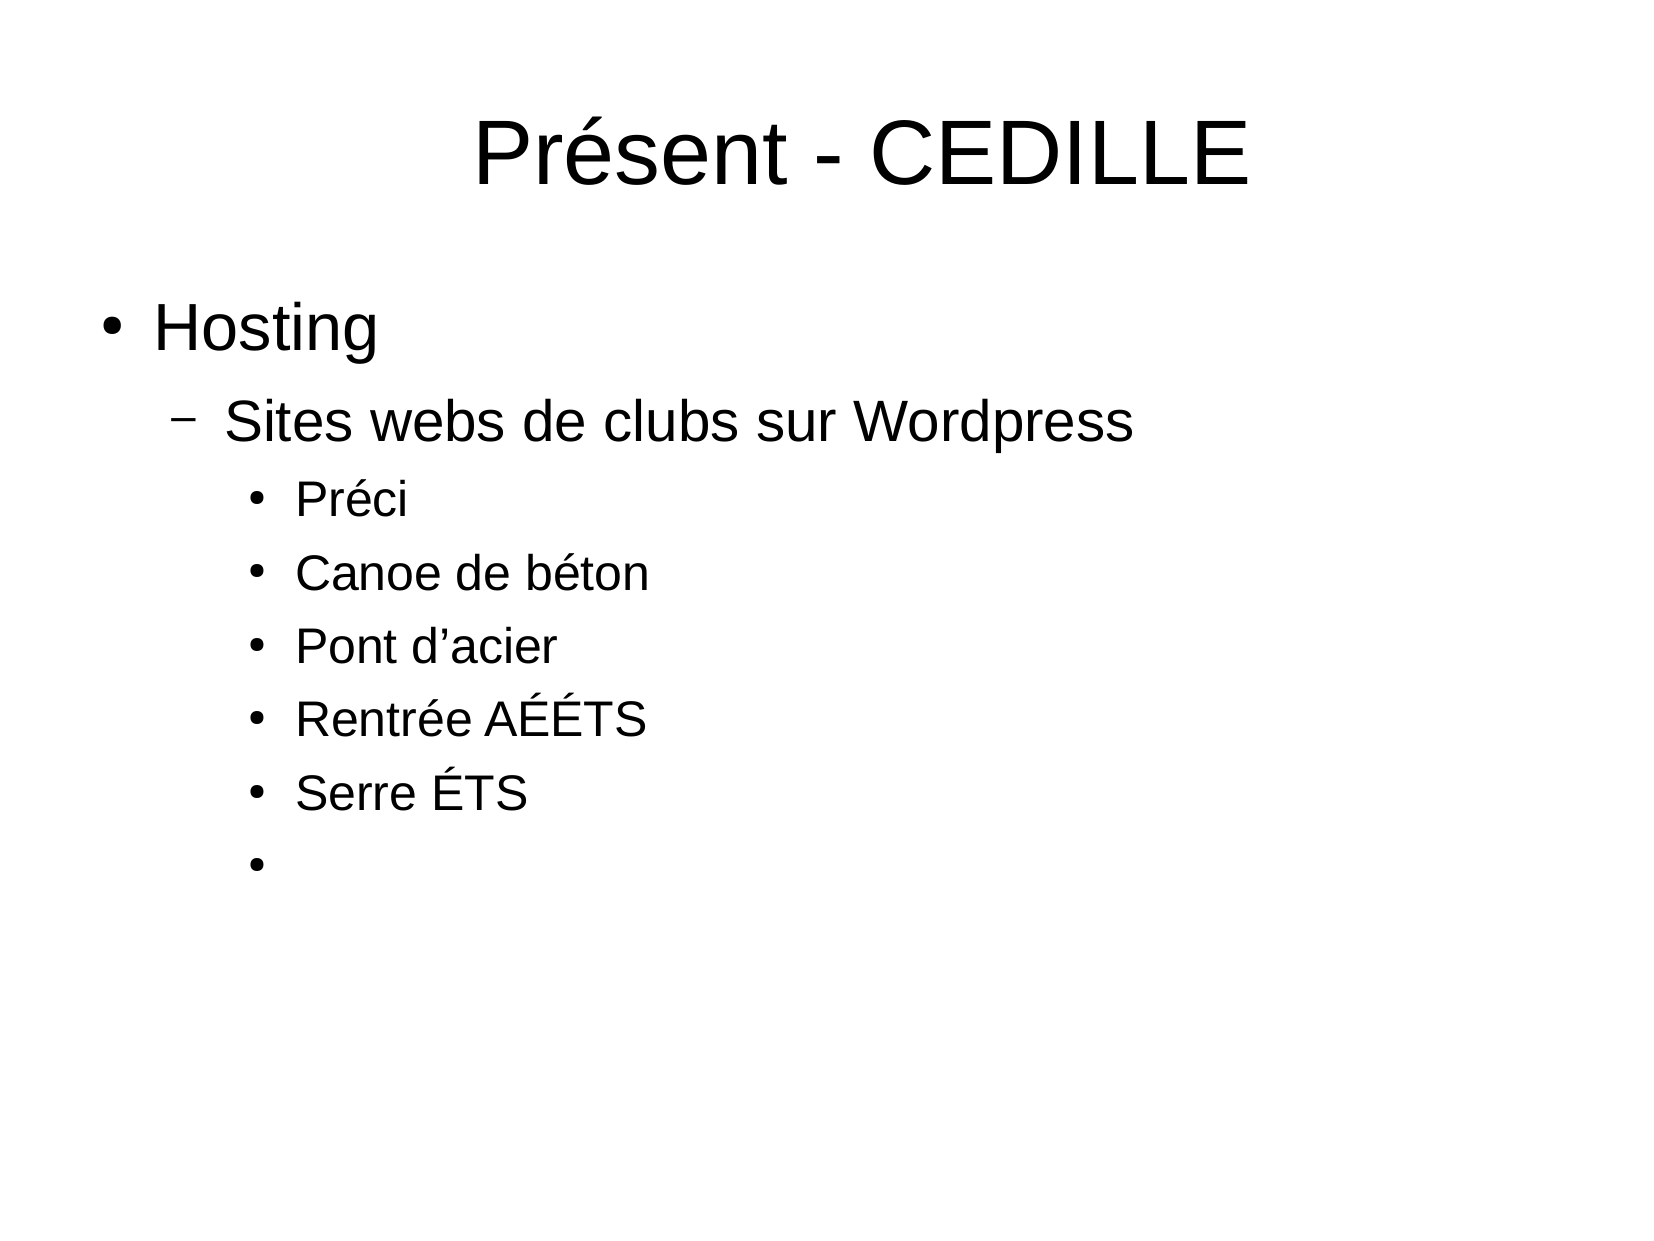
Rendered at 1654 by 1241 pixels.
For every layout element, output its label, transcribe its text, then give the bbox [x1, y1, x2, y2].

title Présent - CEDILLE [82, 49, 1571, 257]
list Hosting Sites webs de clubs sur Wordpress Préci Canoe de béton Pont d’acier Rentrée AÉÉTS Serre ÉTS [82, 290, 1571, 1010]
